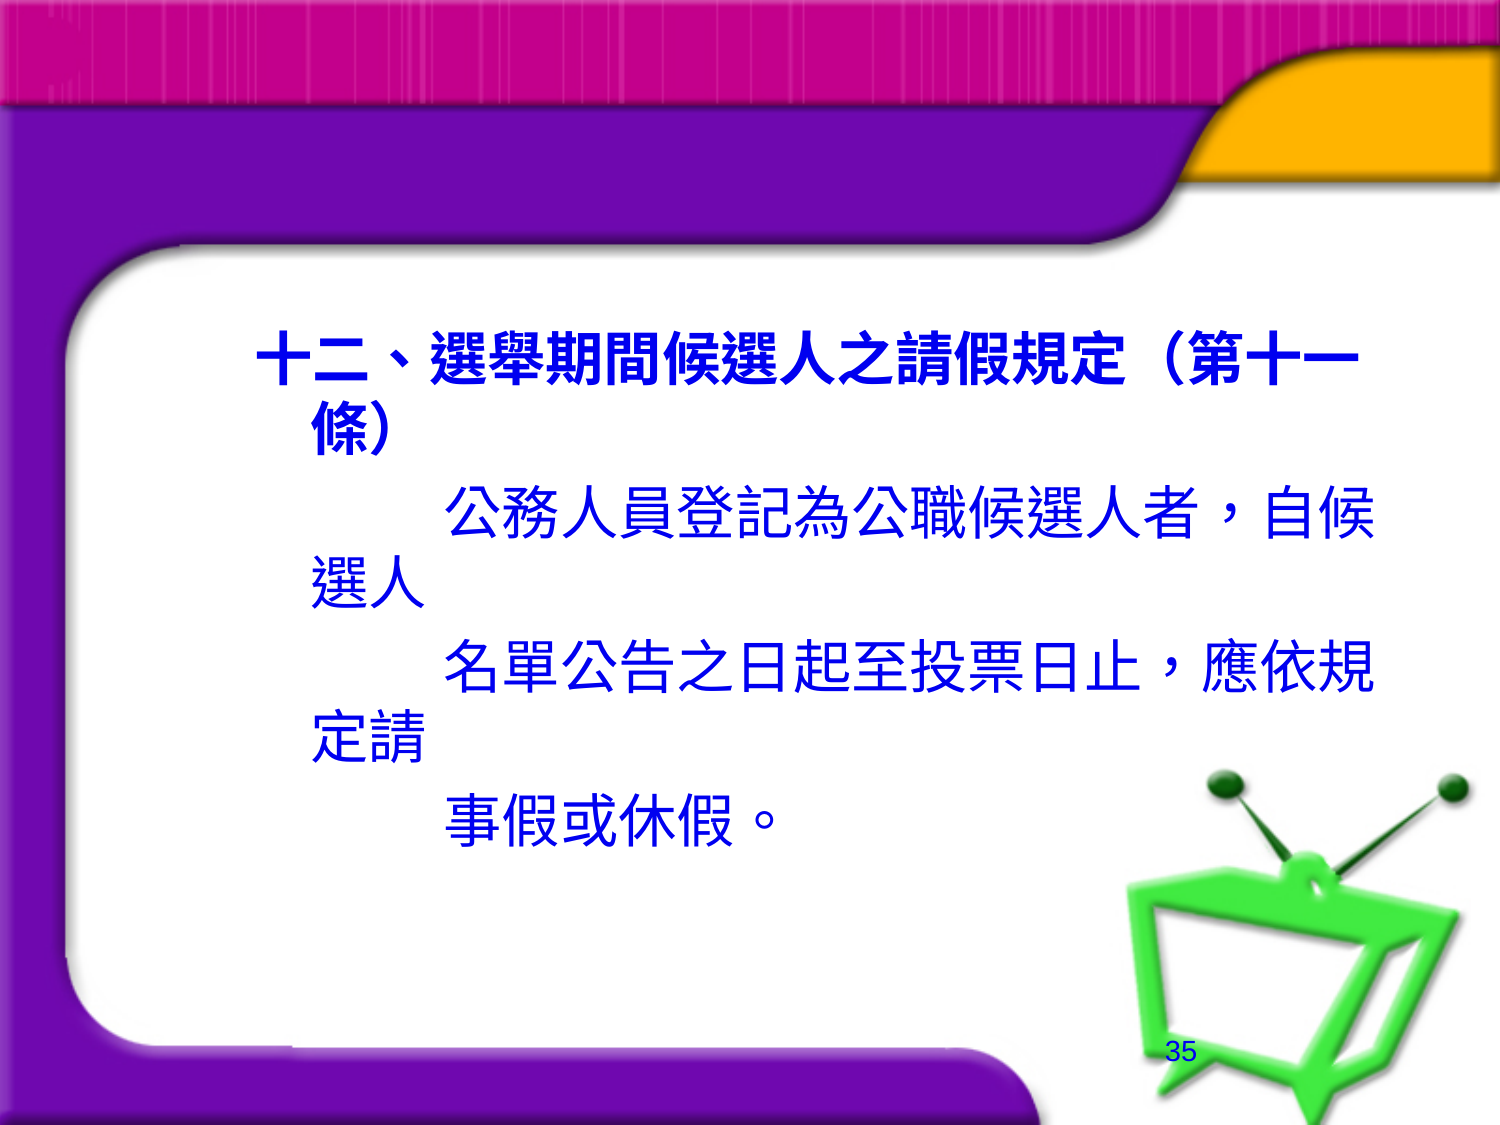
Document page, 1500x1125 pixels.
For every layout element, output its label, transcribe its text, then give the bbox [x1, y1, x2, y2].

list 十二、選舉期間候選人之請假規定（第十一條） 公務人員登記為公職候選人者，自候選人 名單公告之日起至投票日止，應依規定請 事假或休假。 [183, 314, 1446, 1002]
text_box [1149, 1025, 1463, 1101]
